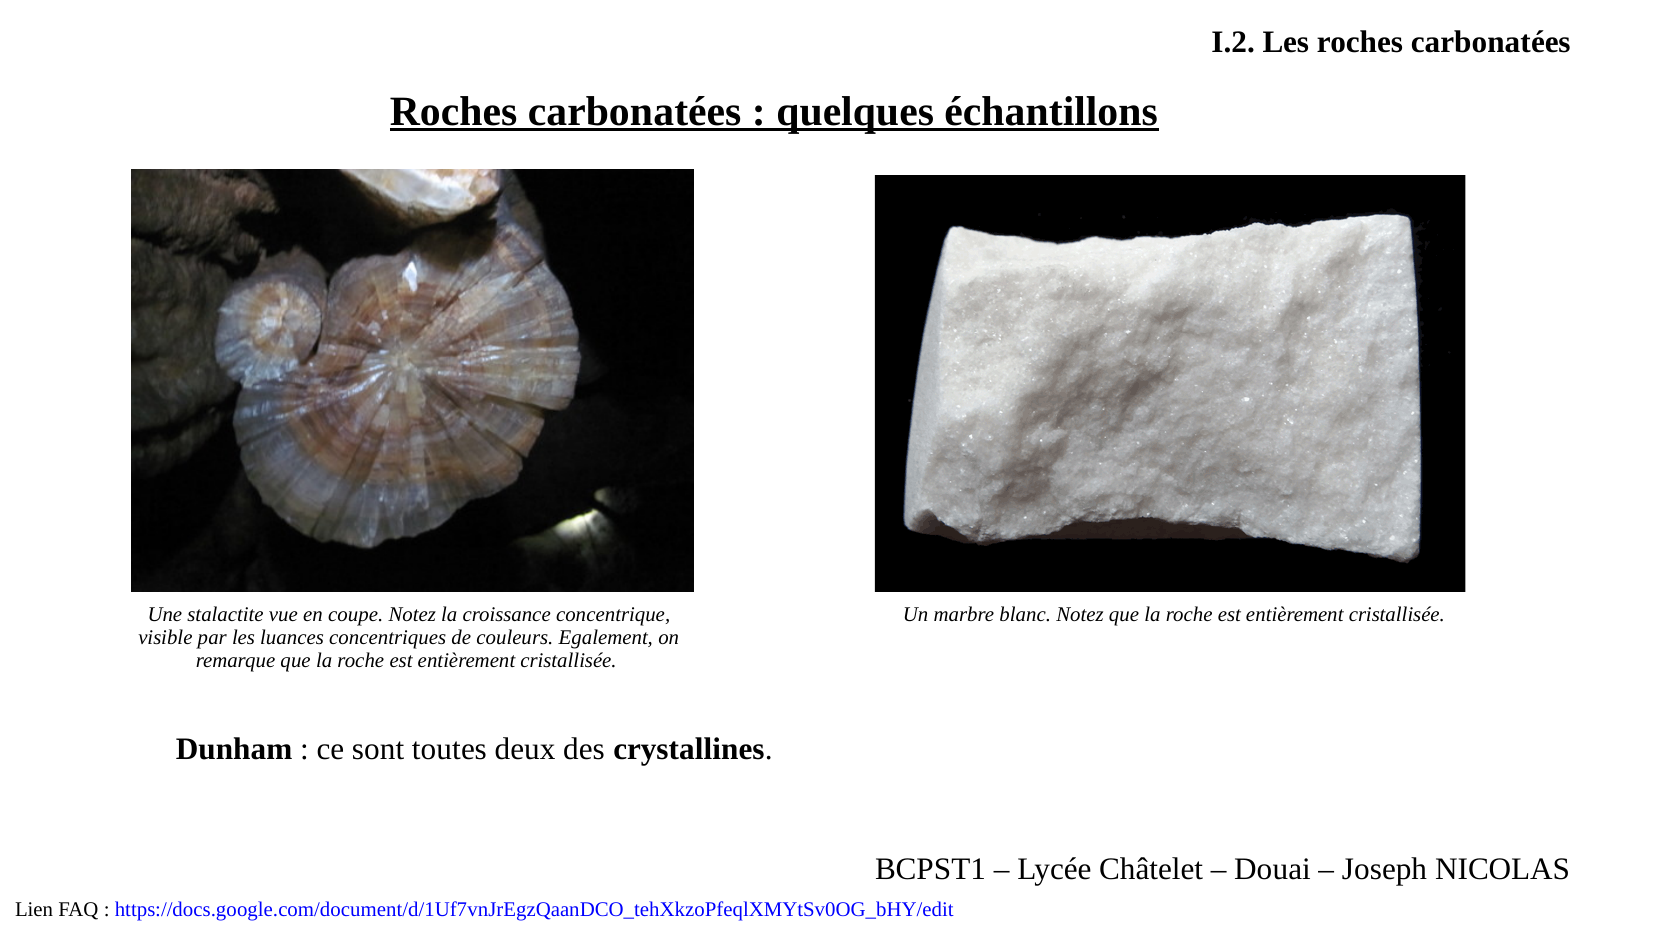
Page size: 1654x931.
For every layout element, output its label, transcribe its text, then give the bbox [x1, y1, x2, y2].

text_box Lien FAQ : https://docs.google.com/document/d/1Uf7vnJrEgzQaanDCO_tehXkzoPfeqlXMYtSv0OG_bHY/edit [0, 897, 993, 931]
text_box Une stalactite vue en coupe. Notez la croissance concentrique, visible par les luances concentriques de couleurs. Egalement, on remarque que la roche est entièrement cristallisée. [127, 603, 691, 709]
picture [131, 169, 694, 592]
picture [874, 175, 1466, 592]
text_box I.2. Les roches carbonatées [638, 5, 1572, 78]
text_box Un marbre blanc. Notez que la roche est entièrement cristallisée. [894, 603, 1459, 709]
text_box Dunham : ce sont toutes deux des crystallines. [175, 703, 1591, 796]
text_box Roches carbonatées : quelques échantillons [94, 88, 1595, 157]
text_box BCPST1 – Lycée Châtelet – Douai – Joseph NICOLAS [637, 832, 1571, 905]
